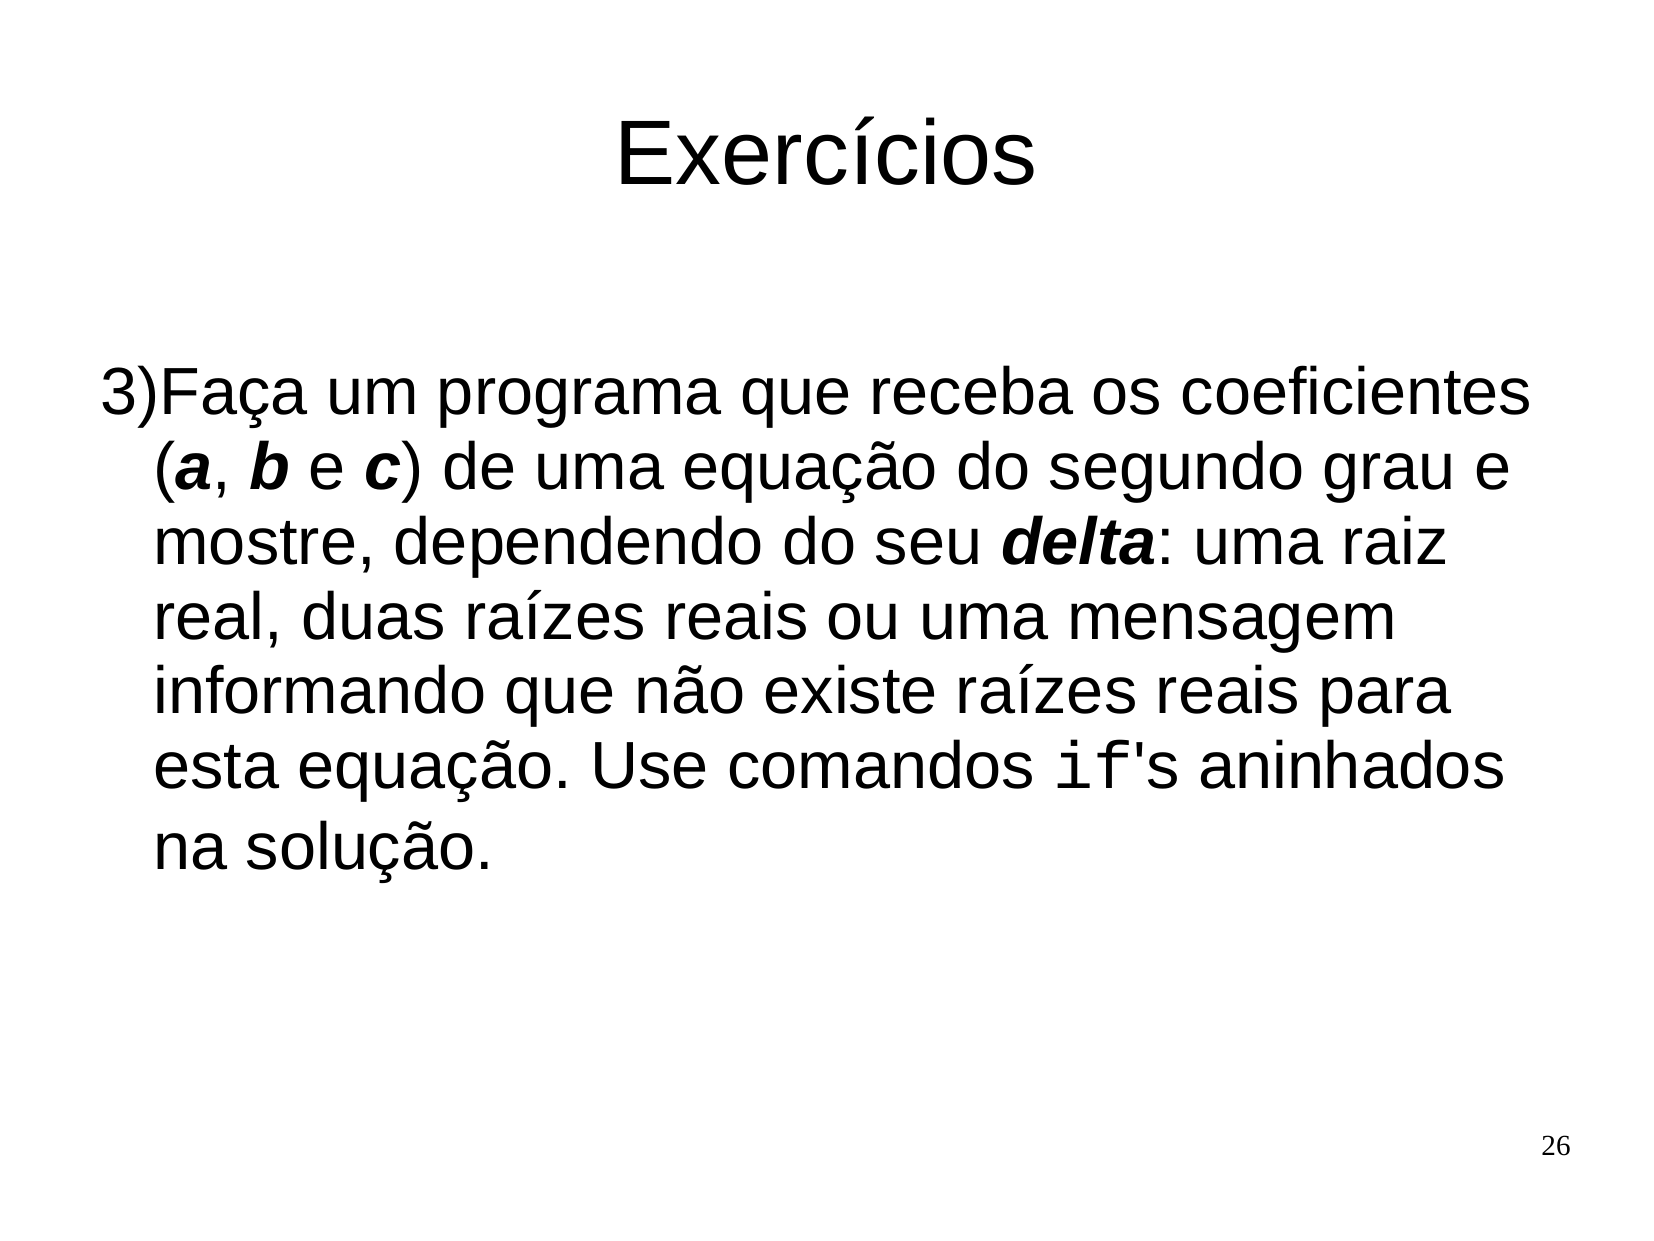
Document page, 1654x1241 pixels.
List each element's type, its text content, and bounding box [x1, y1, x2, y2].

title Exercícios [82, 49, 1571, 257]
list Faça um programa que receba os coeficientes (a, b e c) de uma equação do segundo grau e mostre, dependendo do seu delta: uma raiz real, duas raízes reais ou uma mensagem informando que não existe raízes reais para esta equação. Use comandos if's aninhados na solução. [82, 354, 1571, 1123]
